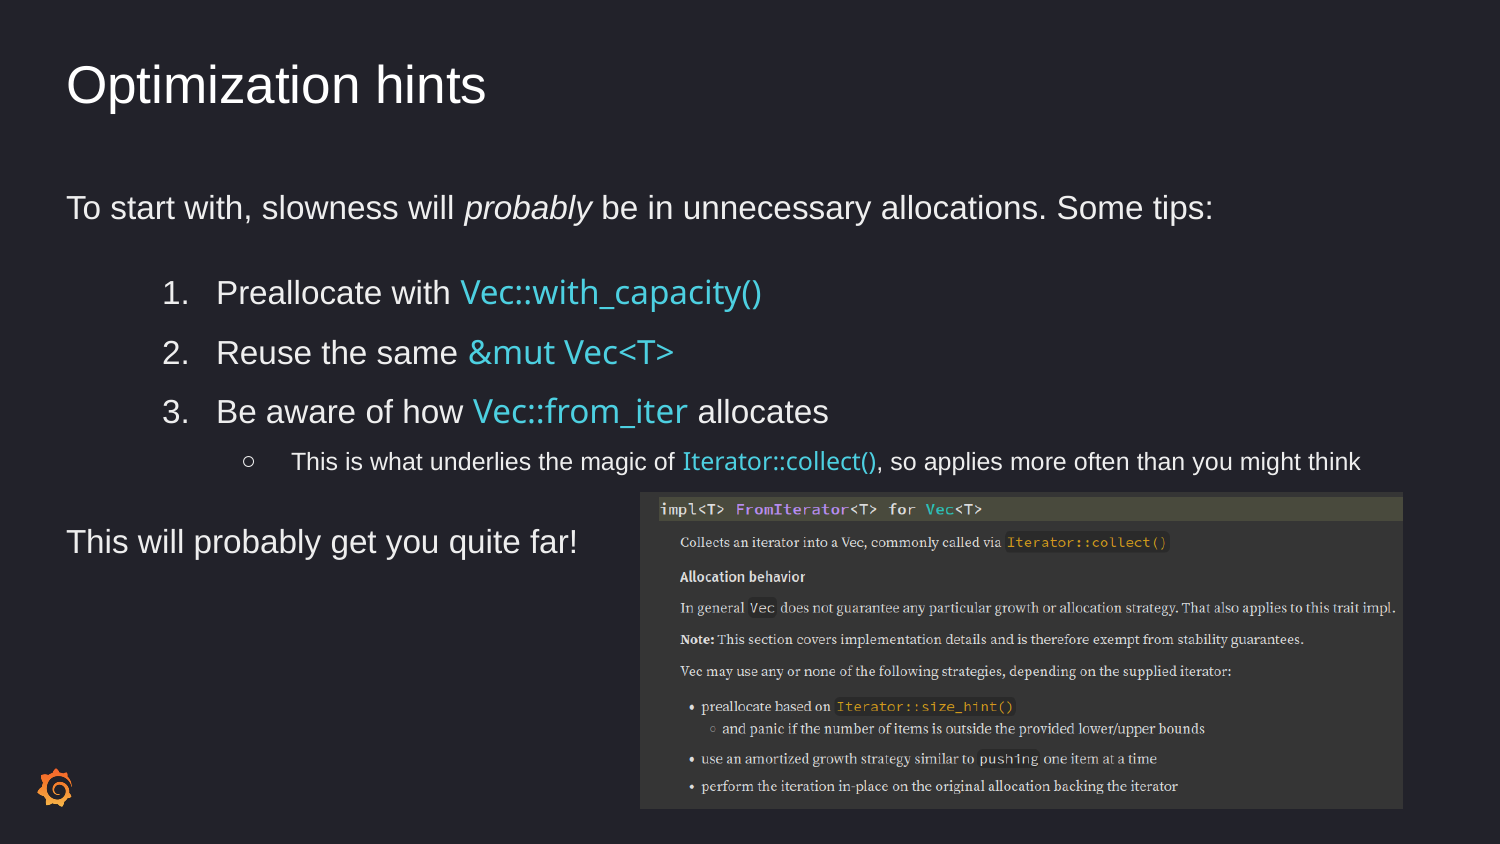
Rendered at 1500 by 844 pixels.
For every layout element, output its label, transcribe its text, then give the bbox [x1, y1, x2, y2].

title Optimization hints [51, 35, 1449, 130]
picture [37, 768, 72, 807]
picture [640, 492, 1403, 810]
list To start with, slowness will probably be in unnecessary allocations. Some tips: Preallocate with Vec::with_capacity() Reuse the same &mut Vec<T> Be aware of how Vec::from_iter allocates This is what underlies the magic of Iterator::collect(), so applies more often than you might think This will probably get you quite far! [51, 151, 1449, 788]
